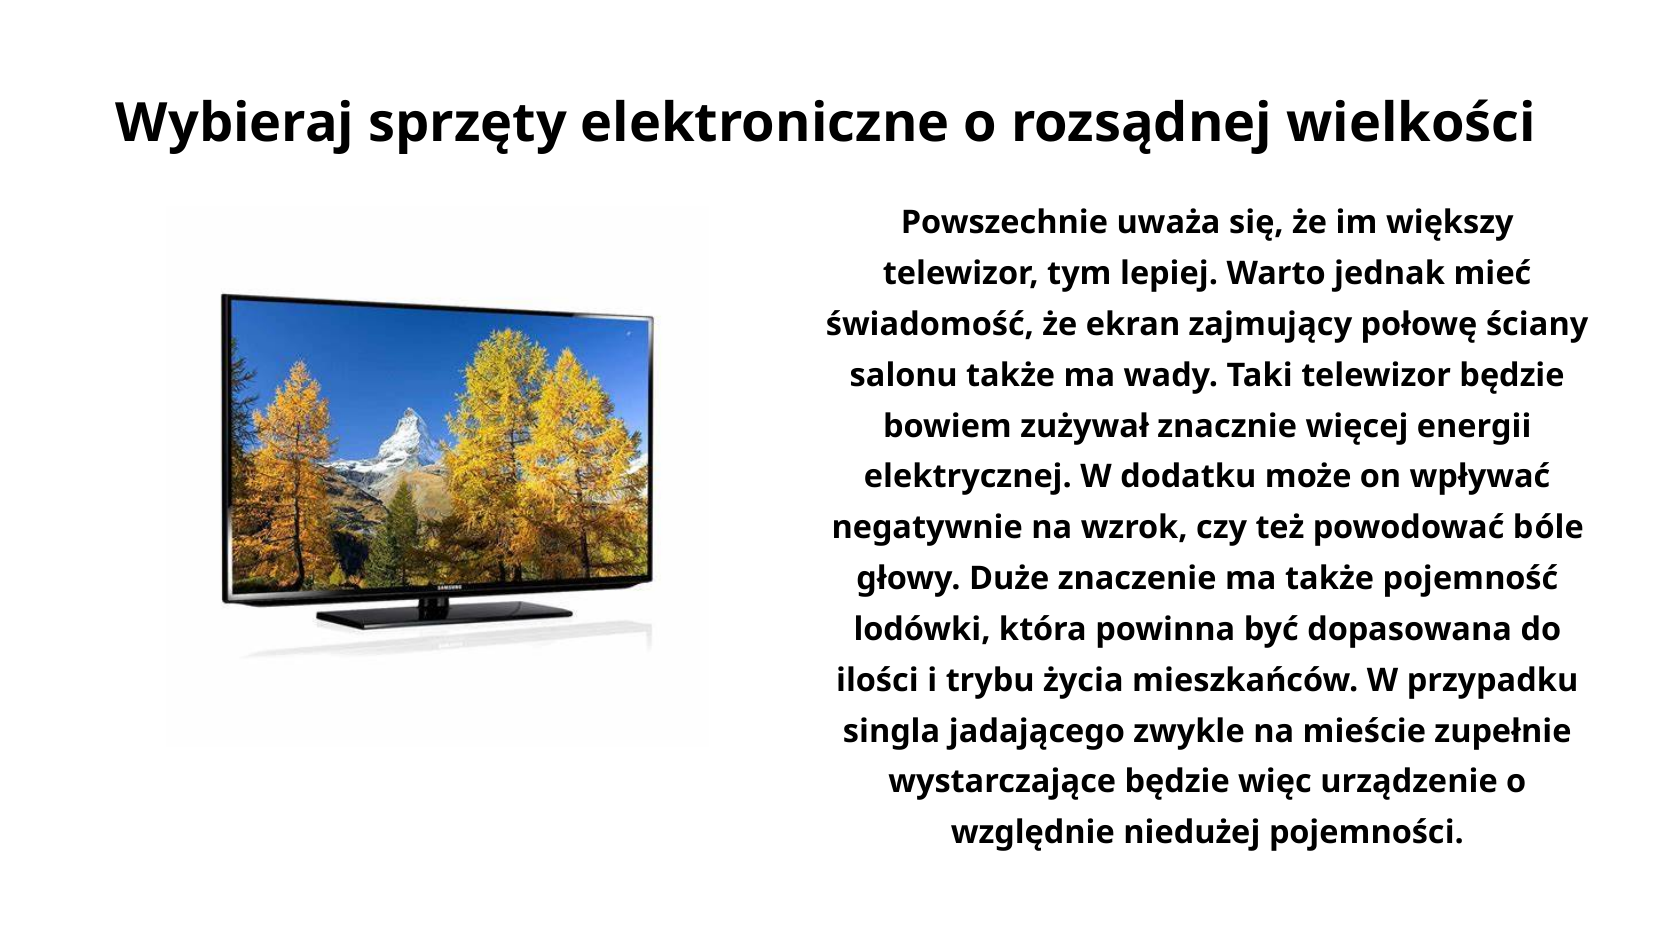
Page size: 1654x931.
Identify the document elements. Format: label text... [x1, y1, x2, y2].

title Wybieraj sprzęty elektroniczne o rozsądnej wielkości [82, 37, 1571, 193]
picture [166, 206, 709, 749]
list Powszechnie uważa się, że im większy telewizor, tym lepiej. Warto jednak mieć świadomość, że ekran zajmujący połowę ściany salonu także ma wady. Taki telewizor będzie bowiem zużywał znacznie więcej energii elektrycznej. W dodatku może on wpływać negatywnie na wzrok, czy też powodować bóle głowy. Duże znaczenie ma także pojemność lodówki, która powinna być dopasowana do ilości i trybu życia mieszkańców. W przypadku singla jadającego zwykle na mieście zupełnie wystarczające będzie więc urządzenie o względnie niedużej pojemności. [820, 192, 1595, 861]
